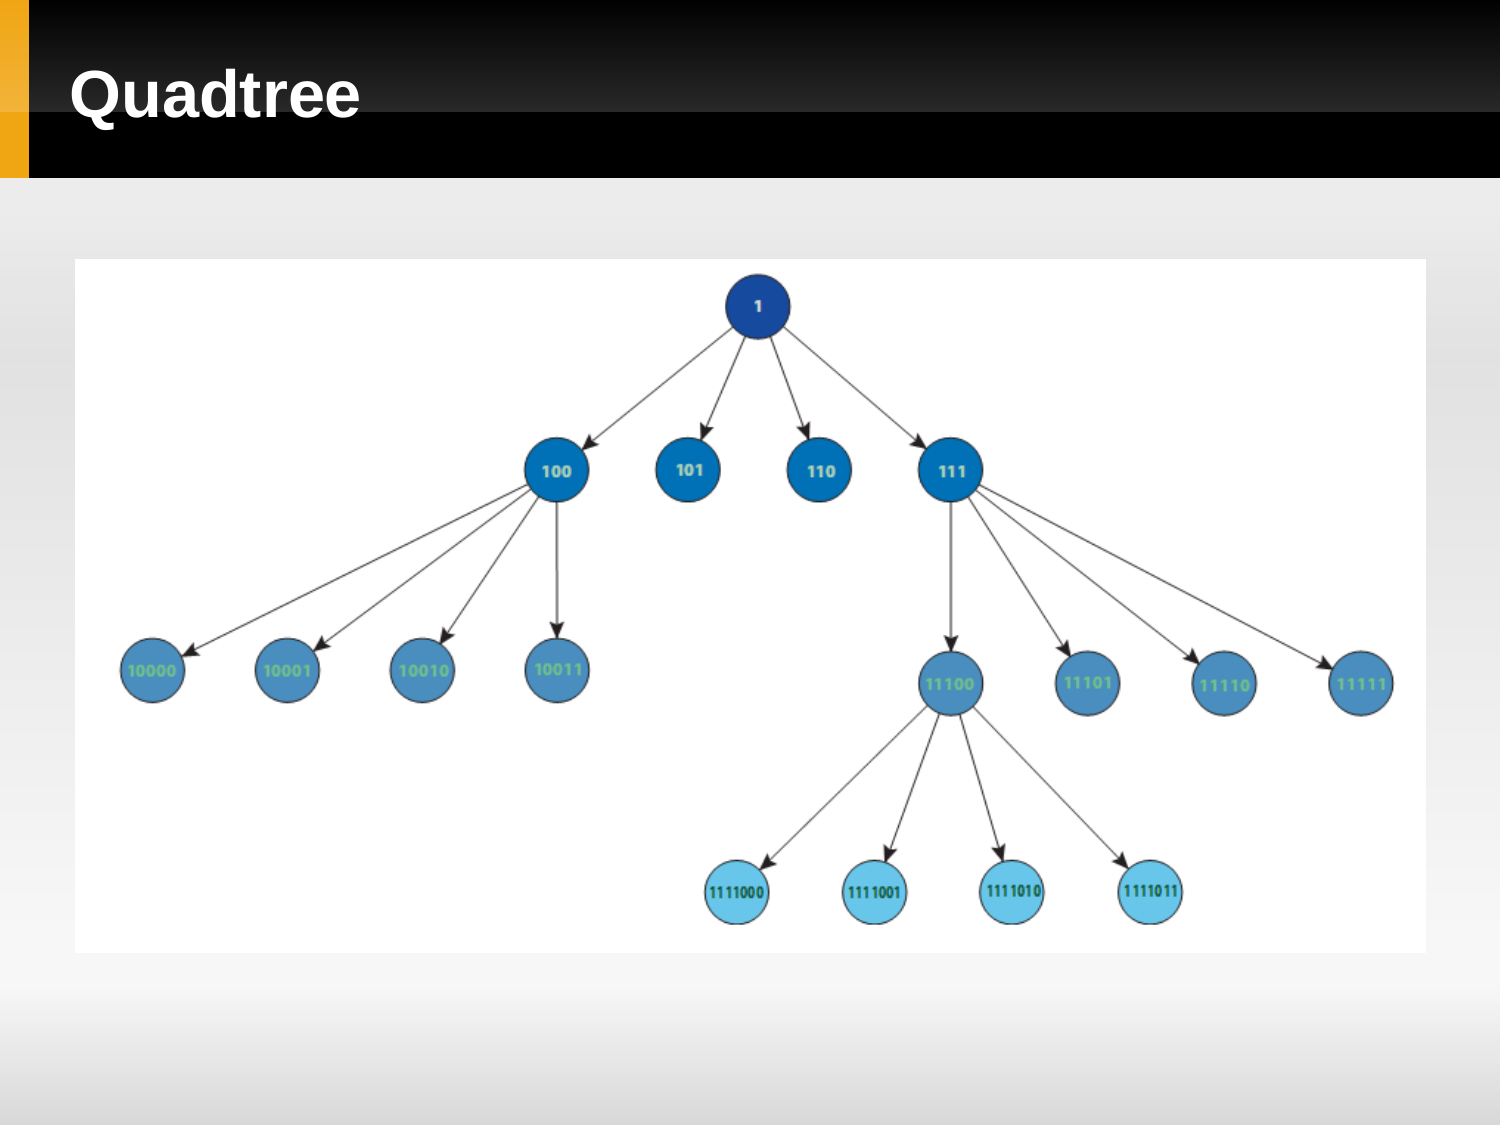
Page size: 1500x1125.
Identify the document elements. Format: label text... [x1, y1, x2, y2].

title Quadtree [69, 0, 1420, 188]
picture [0, 0, 1500, 1125]
text_box [75, 259, 1426, 953]
